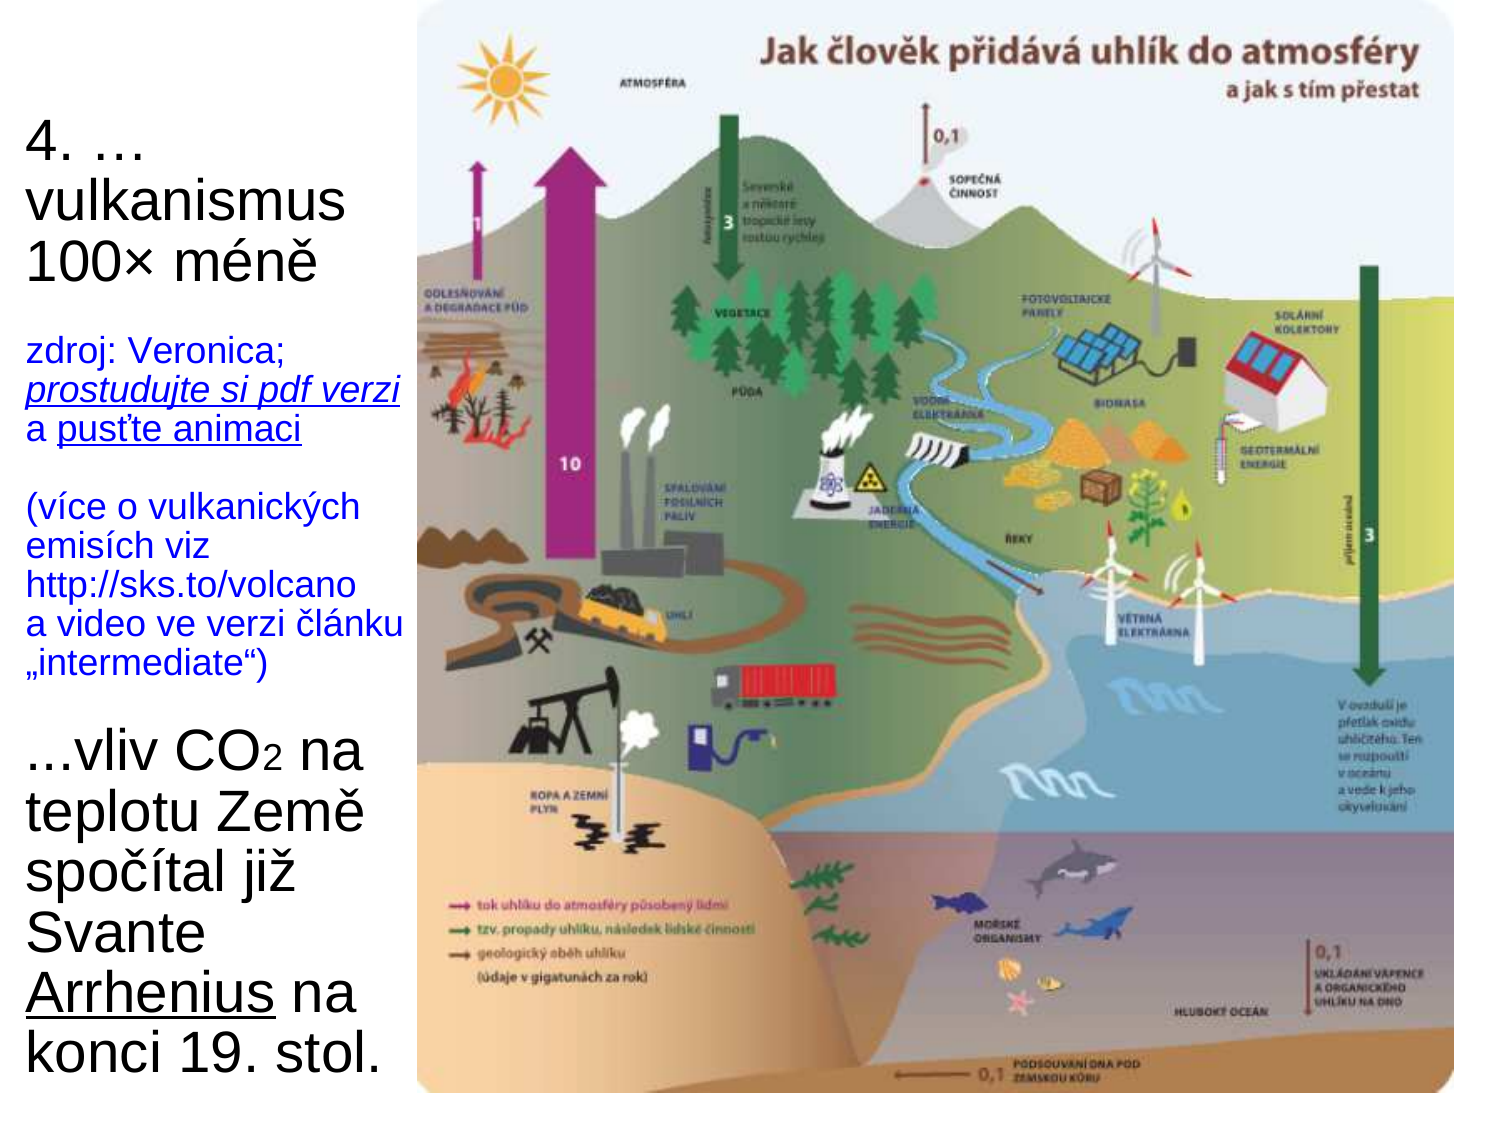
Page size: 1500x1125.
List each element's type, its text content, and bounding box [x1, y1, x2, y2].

picture [417, 0, 1454, 1093]
text_box 4. … vulkanismus 100× méně zdroj: Veronica; prostudujte si pdf verzi a pusťte animaci (více o vulkanických emisích viz http://sks.to/volcano a video ve verzi článku „intermediate“) ...vliv CO2 na teplotu Země spočítal již Svante Arrhenius na konci 19. stol. [25, 111, 417, 1086]
